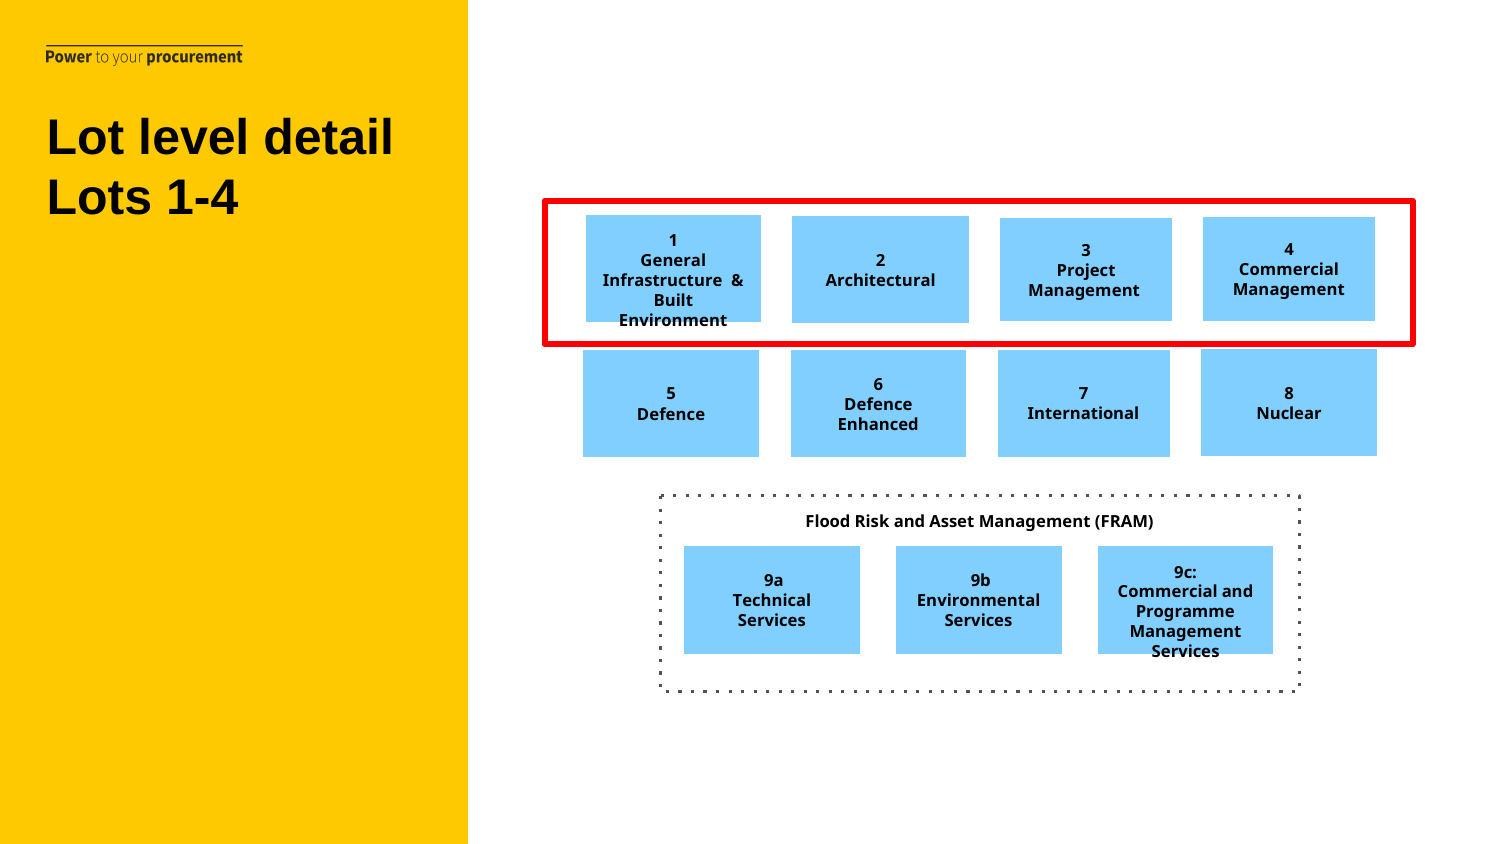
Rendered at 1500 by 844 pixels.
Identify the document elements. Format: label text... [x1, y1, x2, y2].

text_box 9a Technical Services [684, 546, 860, 654]
text_box Flood Risk and Asset Management (FRAM) [661, 496, 1300, 691]
text_box 6 Defence Enhanced [791, 350, 966, 457]
text_box 8 Nuclear [1201, 349, 1377, 456]
text_box 2 Architectural [792, 216, 969, 323]
text_box 9c: Commercial and Programme Management Services [1098, 546, 1273, 654]
text_box 5 Defence [583, 350, 759, 457]
text_box 9b Environmental Services [896, 546, 1062, 654]
text_box 7 International [998, 350, 1170, 457]
text_box 4 Commercial Management [1203, 217, 1375, 321]
text_box 1 General Infrastructure & Built Environment [586, 215, 761, 322]
title Lot level detail Lots 1-4 [46, 104, 423, 209]
text_box 3 Project Management [1000, 218, 1172, 321]
